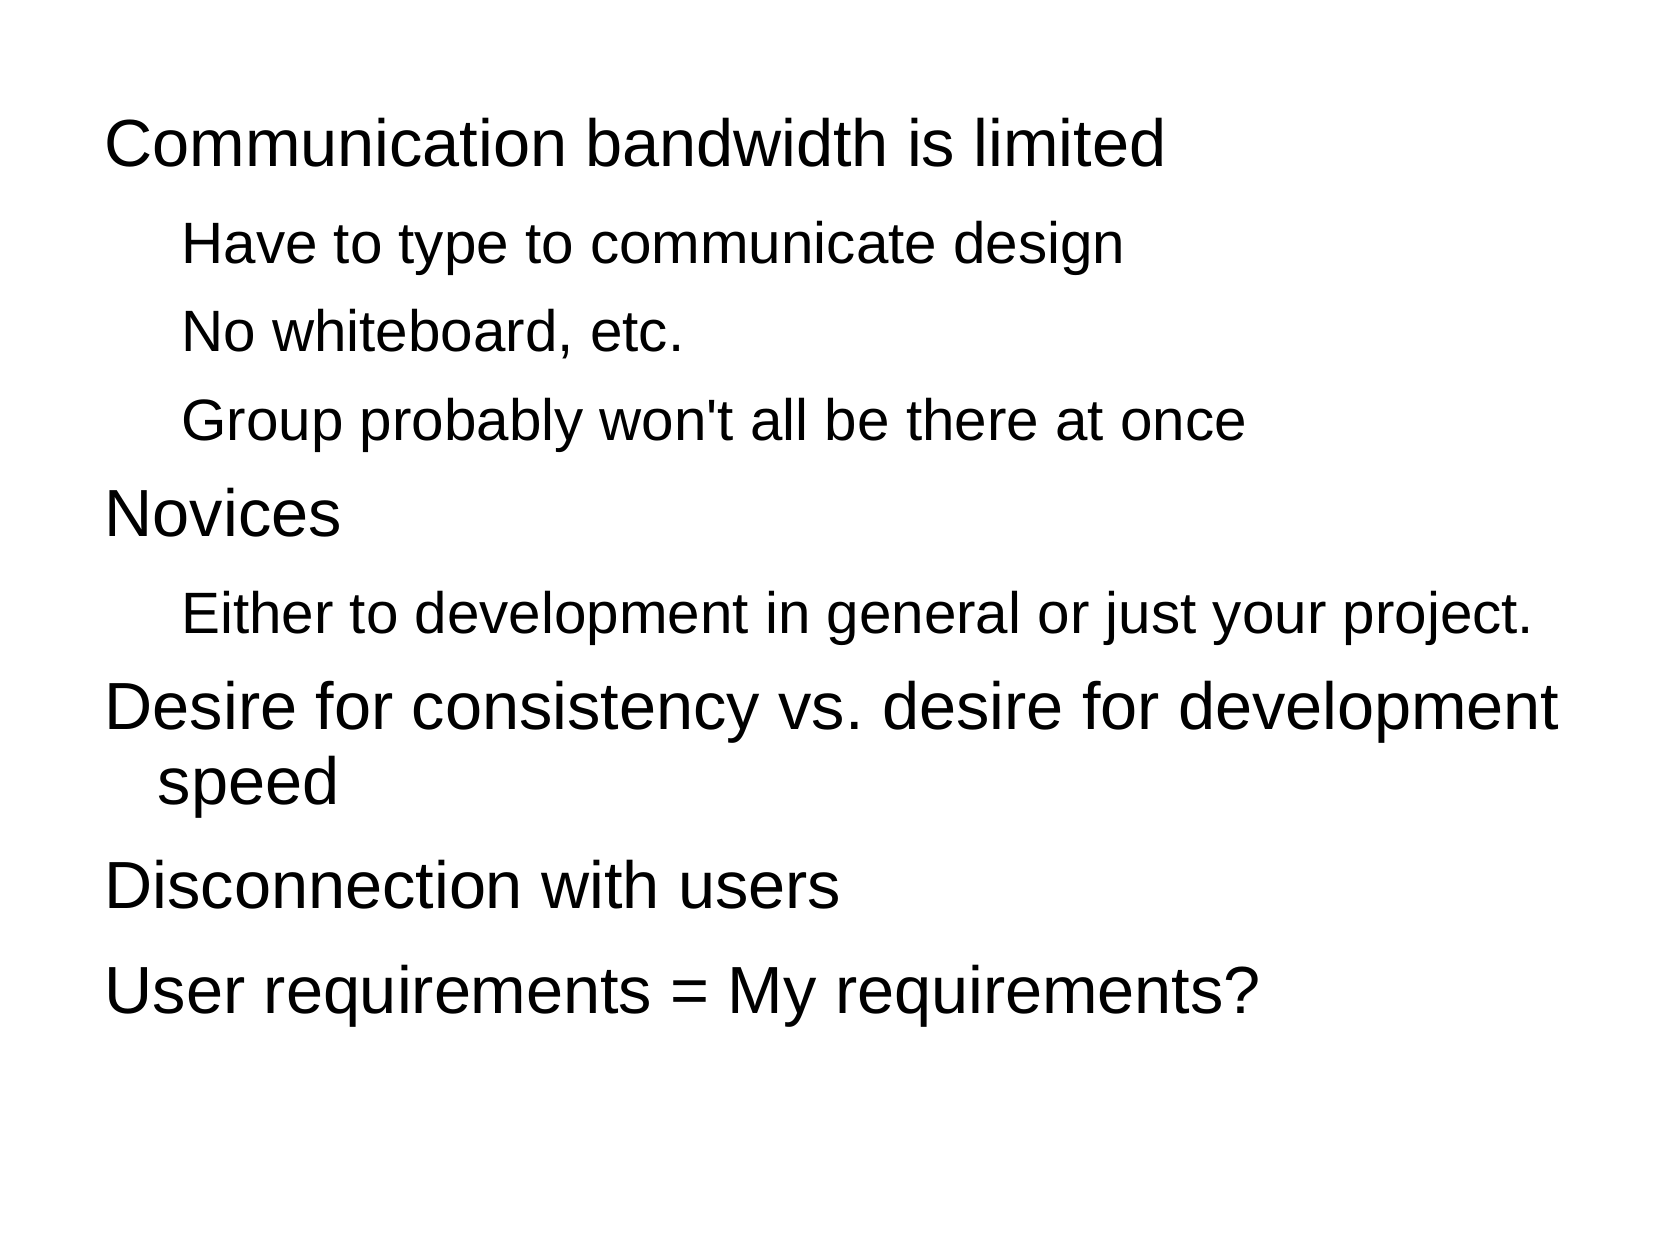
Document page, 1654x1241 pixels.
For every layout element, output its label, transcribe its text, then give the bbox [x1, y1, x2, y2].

list Communication bandwidth is limited Have to type to communicate design No whiteboard, etc. Group probably won't all be there at once Novices Either to development in general or just your project. Desire for consistency vs. desire for development speed Disconnection with users User requirements = My requirements? [86, 106, 1576, 1126]
